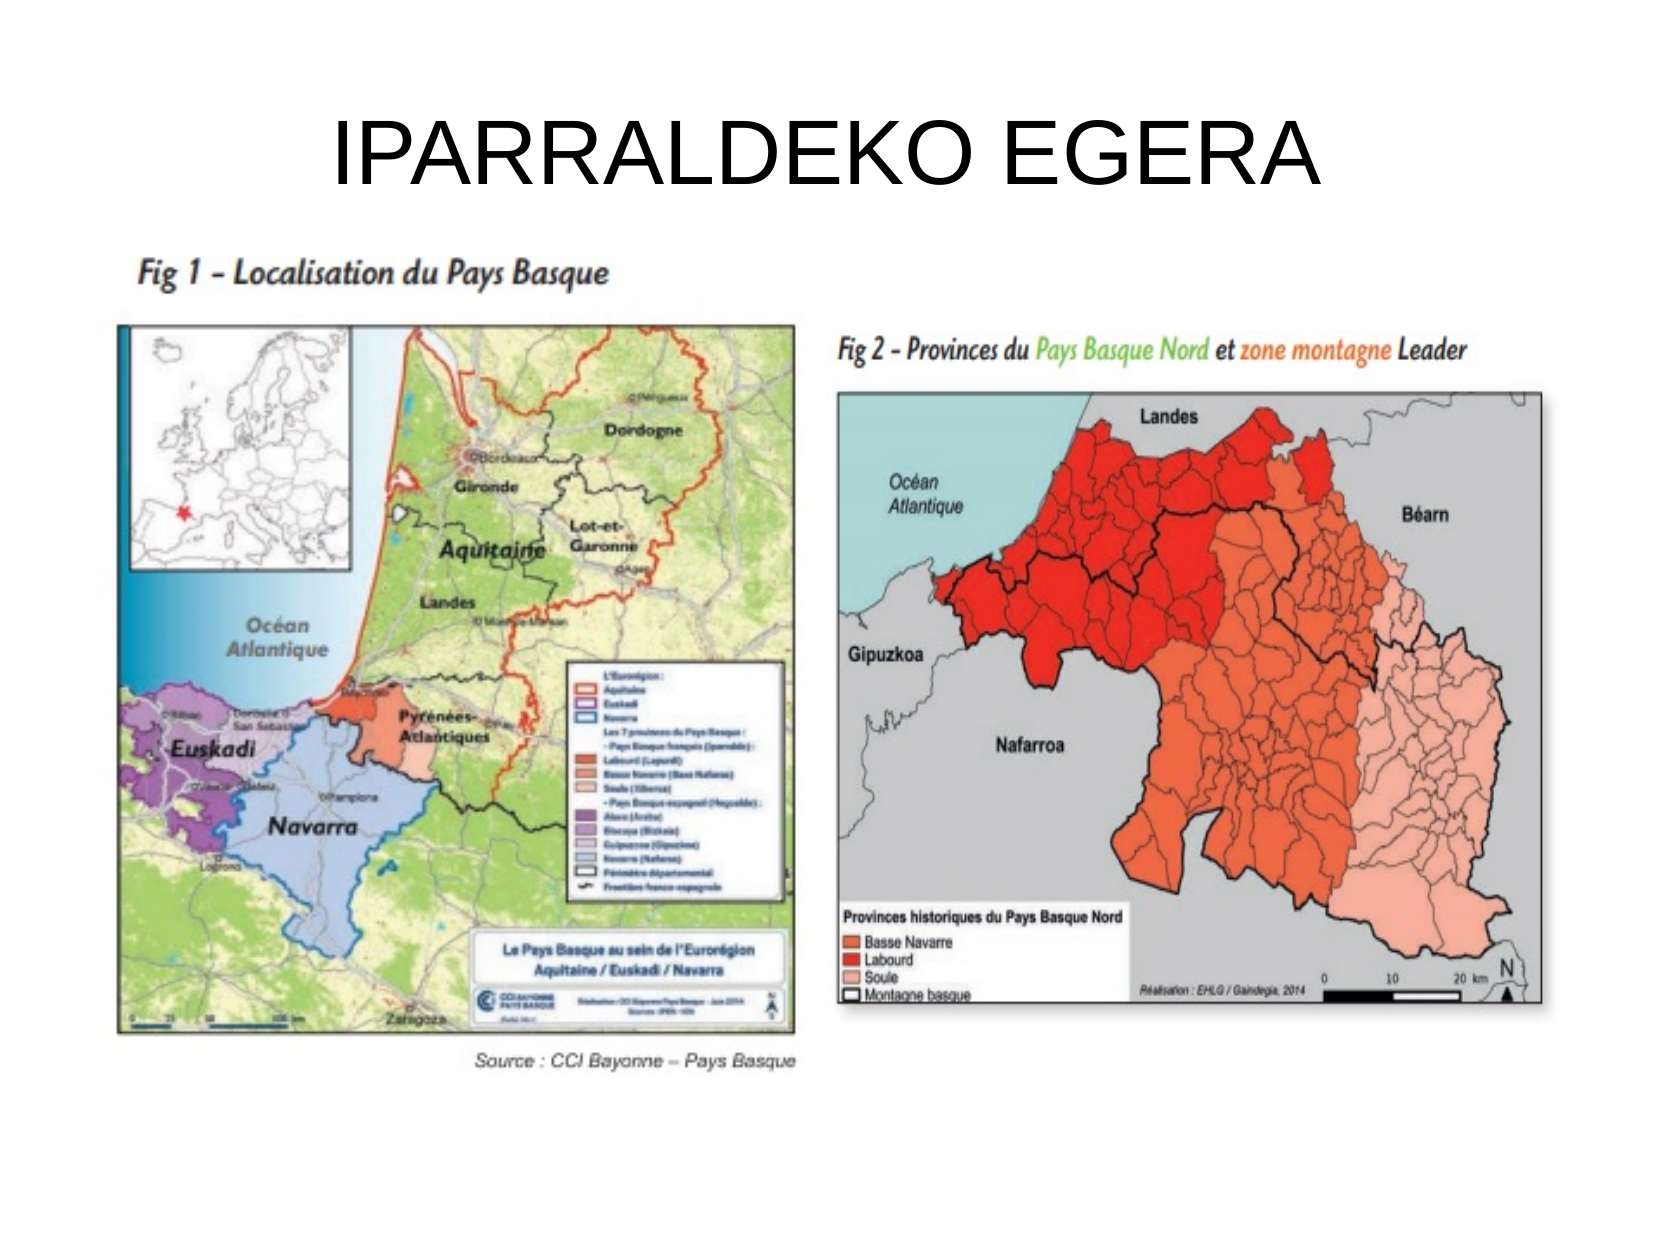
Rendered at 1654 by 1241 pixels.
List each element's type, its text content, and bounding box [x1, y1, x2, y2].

picture [96, 256, 815, 1075]
picture [826, 330, 1560, 1028]
title IPARRALDEKO EGERA [82, 49, 1571, 257]
